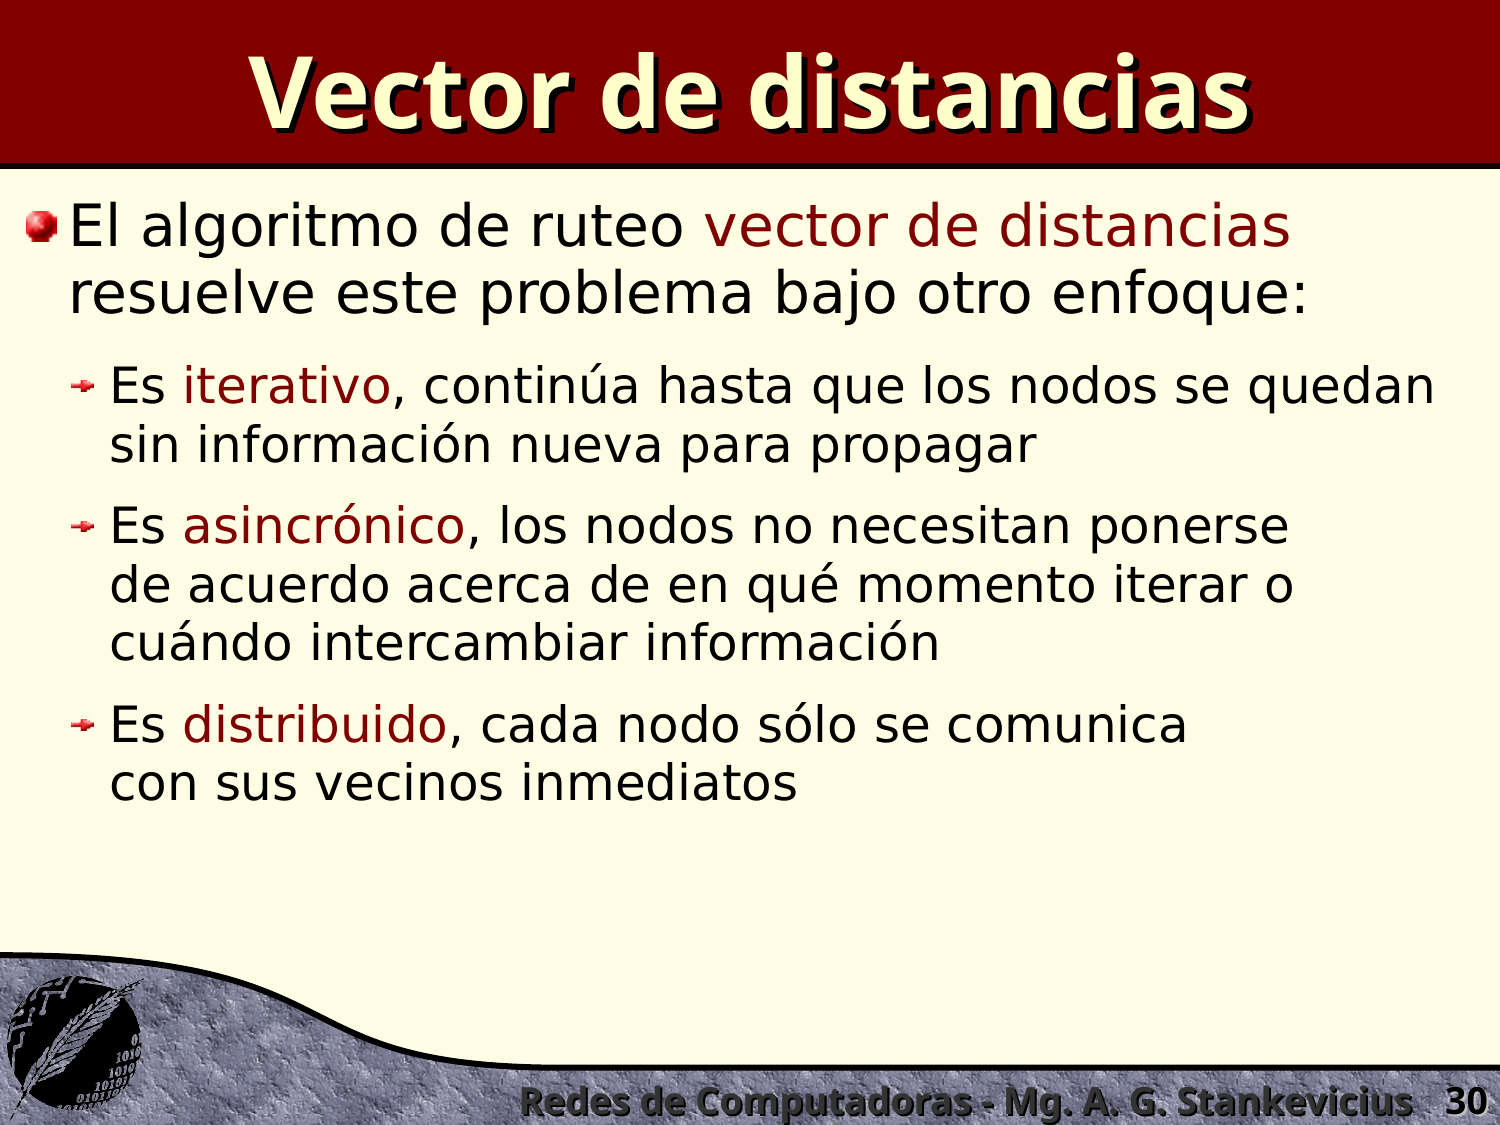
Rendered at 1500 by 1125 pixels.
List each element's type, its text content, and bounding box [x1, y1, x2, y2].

list El algoritmo de ruteo vector de distancias resuelve este problema bajo otro enfoque: Es iterativo, continúa hasta que los nodos se quedan sin información nueva para propagar Es asincrónico, los nodos no necesitan ponerse de acuerdo acerca de en qué momento iterar o cuándo intercambiar información Es distribuido, cada nodo sólo se comunica con sus vecinos inmediatos [11, 192, 1486, 921]
title Vector de distancias [15, 5, 1485, 160]
picture [1047, 1100, 1054, 1110]
picture [0, 959, 1500, 1125]
picture [790, 1100, 795, 1110]
